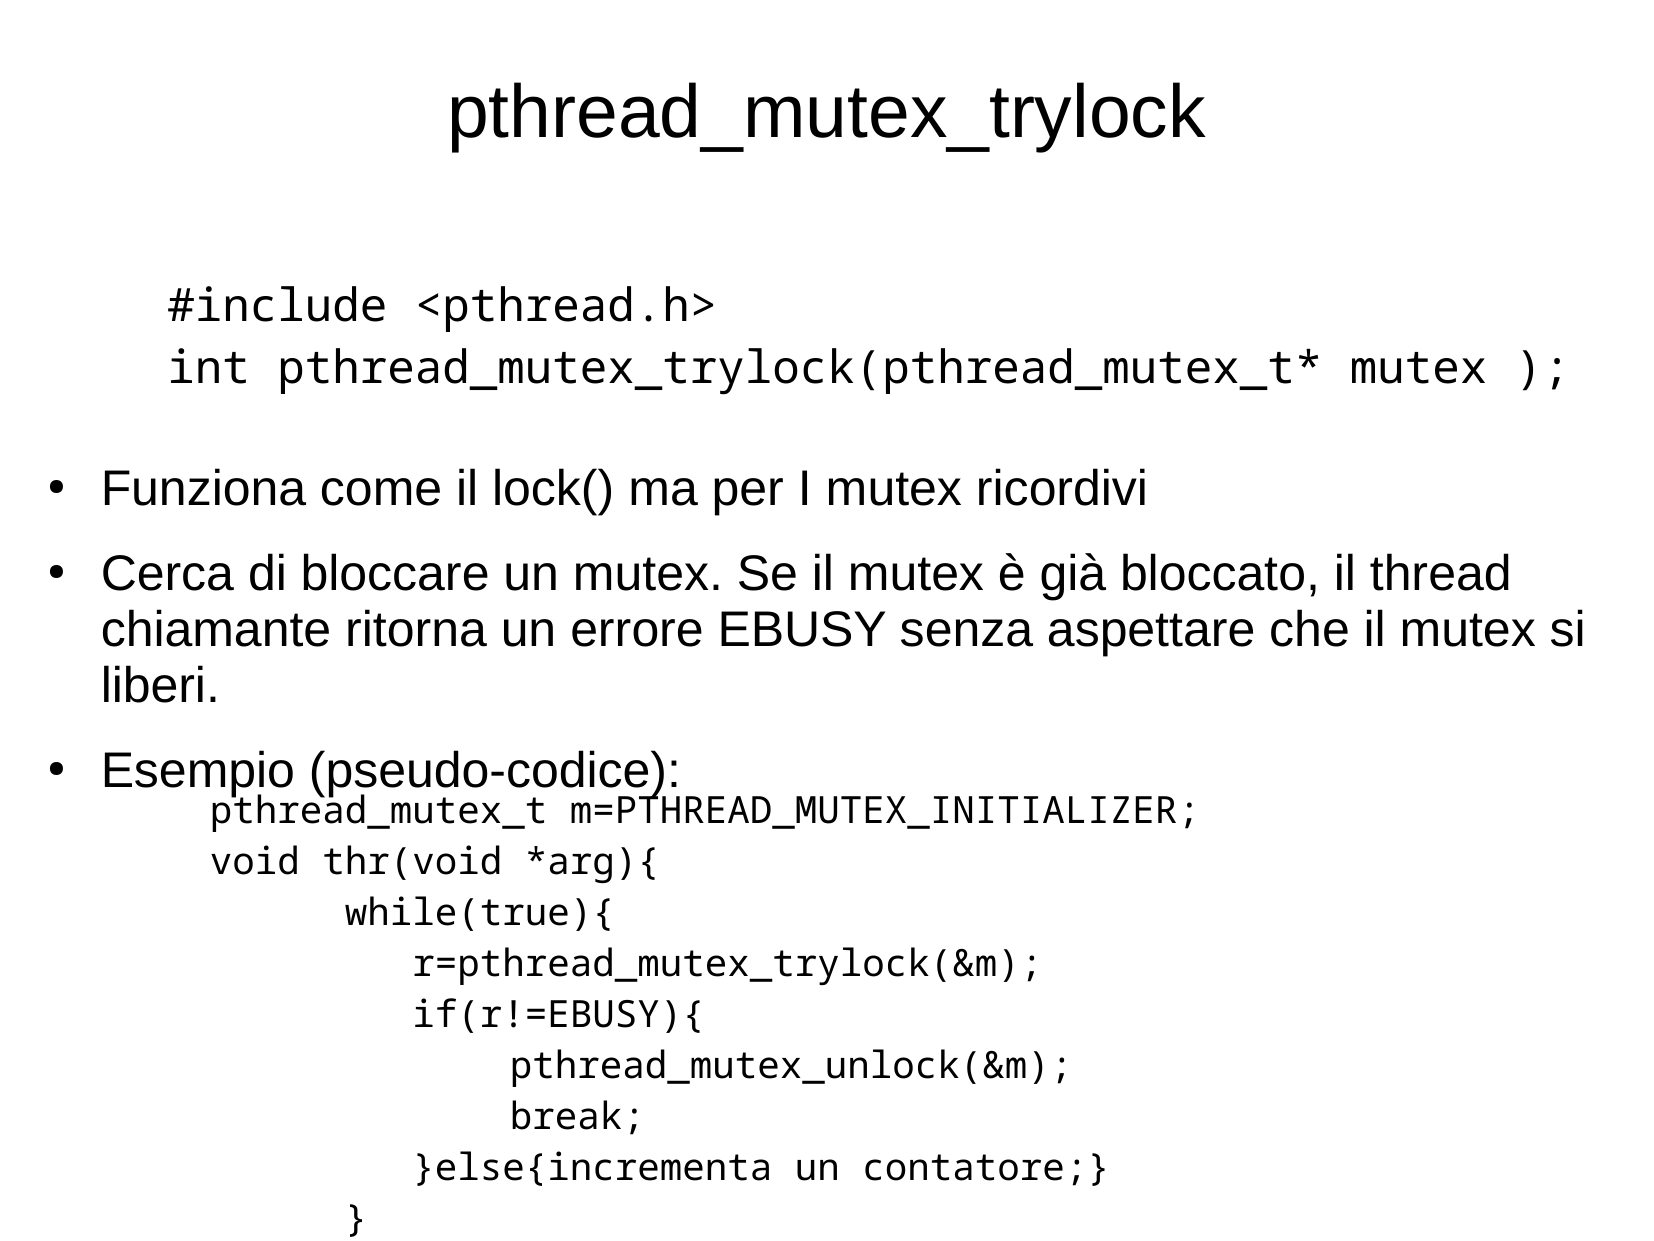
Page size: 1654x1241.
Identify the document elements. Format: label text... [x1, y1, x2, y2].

list #include <pthread.h> int pthread_mutex_trylock(pthread_mutex_t* mutex ); Funziona come il lock() ma per I mutex ricordivi Cerca di bloccare un mutex. Se il mutex è già bloccato, il thread chiamante ritorna un errore EBUSY senza aspettare che il mutex si liberi. Esempio (pseudo-codice): [30, 272, 1636, 1241]
text_box pthread_mutex_t m=PTHREAD_MUTEX_INITIALIZER; void thr(void *arg){ while(true){ r=pthread_mutex_trylock(&m); if(r!=EBUSY){ pthread_mutex_unlock(&m); break; }else{incrementa un contatore;} } } [195, 776, 1636, 1225]
title pthread_mutex_trylock [82, 8, 1571, 216]
